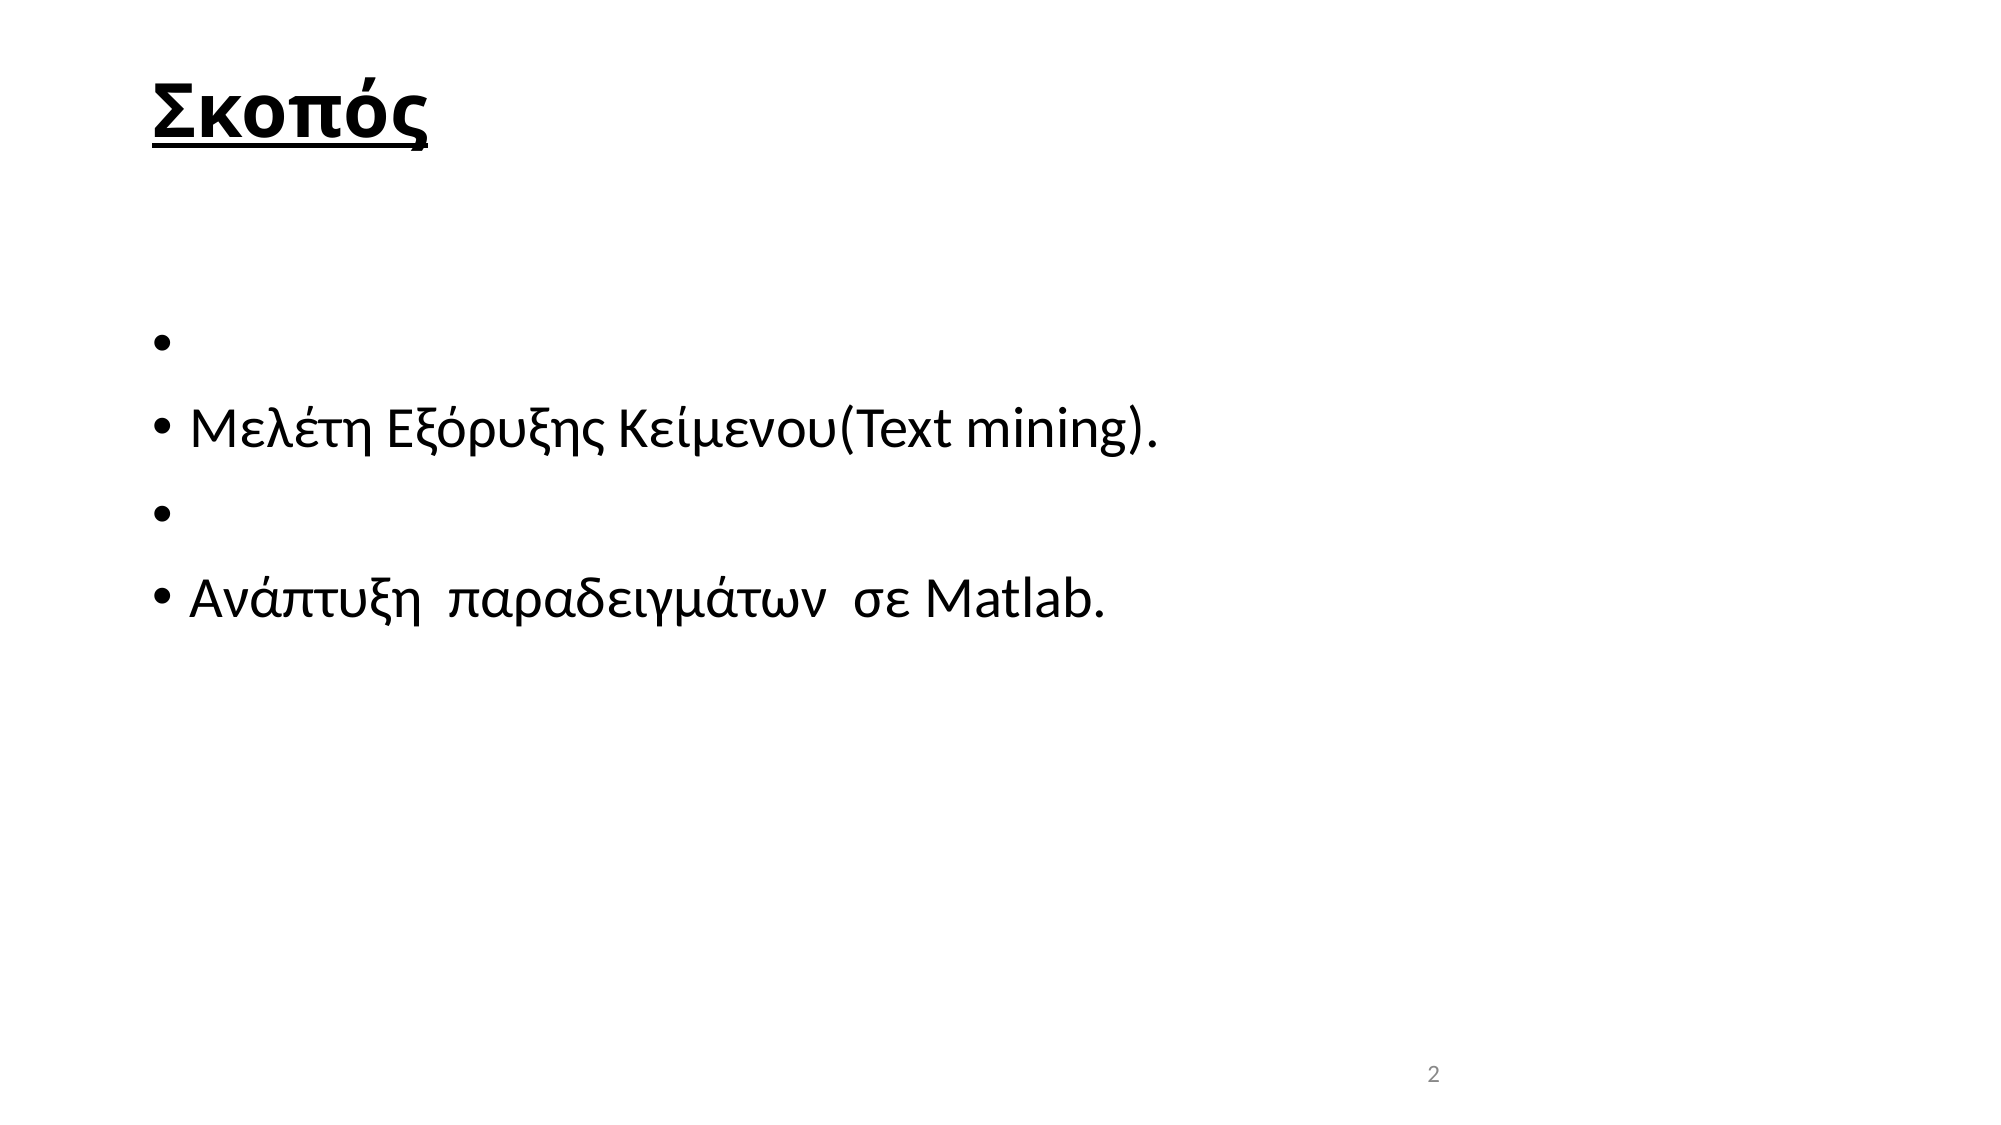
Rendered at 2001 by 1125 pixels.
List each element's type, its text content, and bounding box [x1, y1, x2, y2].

title Σκοπός [137, 60, 541, 165]
text_box [1412, 1042, 1863, 1103]
list Μελέτη Εξόρυξης Κείμενου(Text mining). Ανάπτυξη παραδειγμάτων σε Matlab. [137, 299, 1900, 1014]
